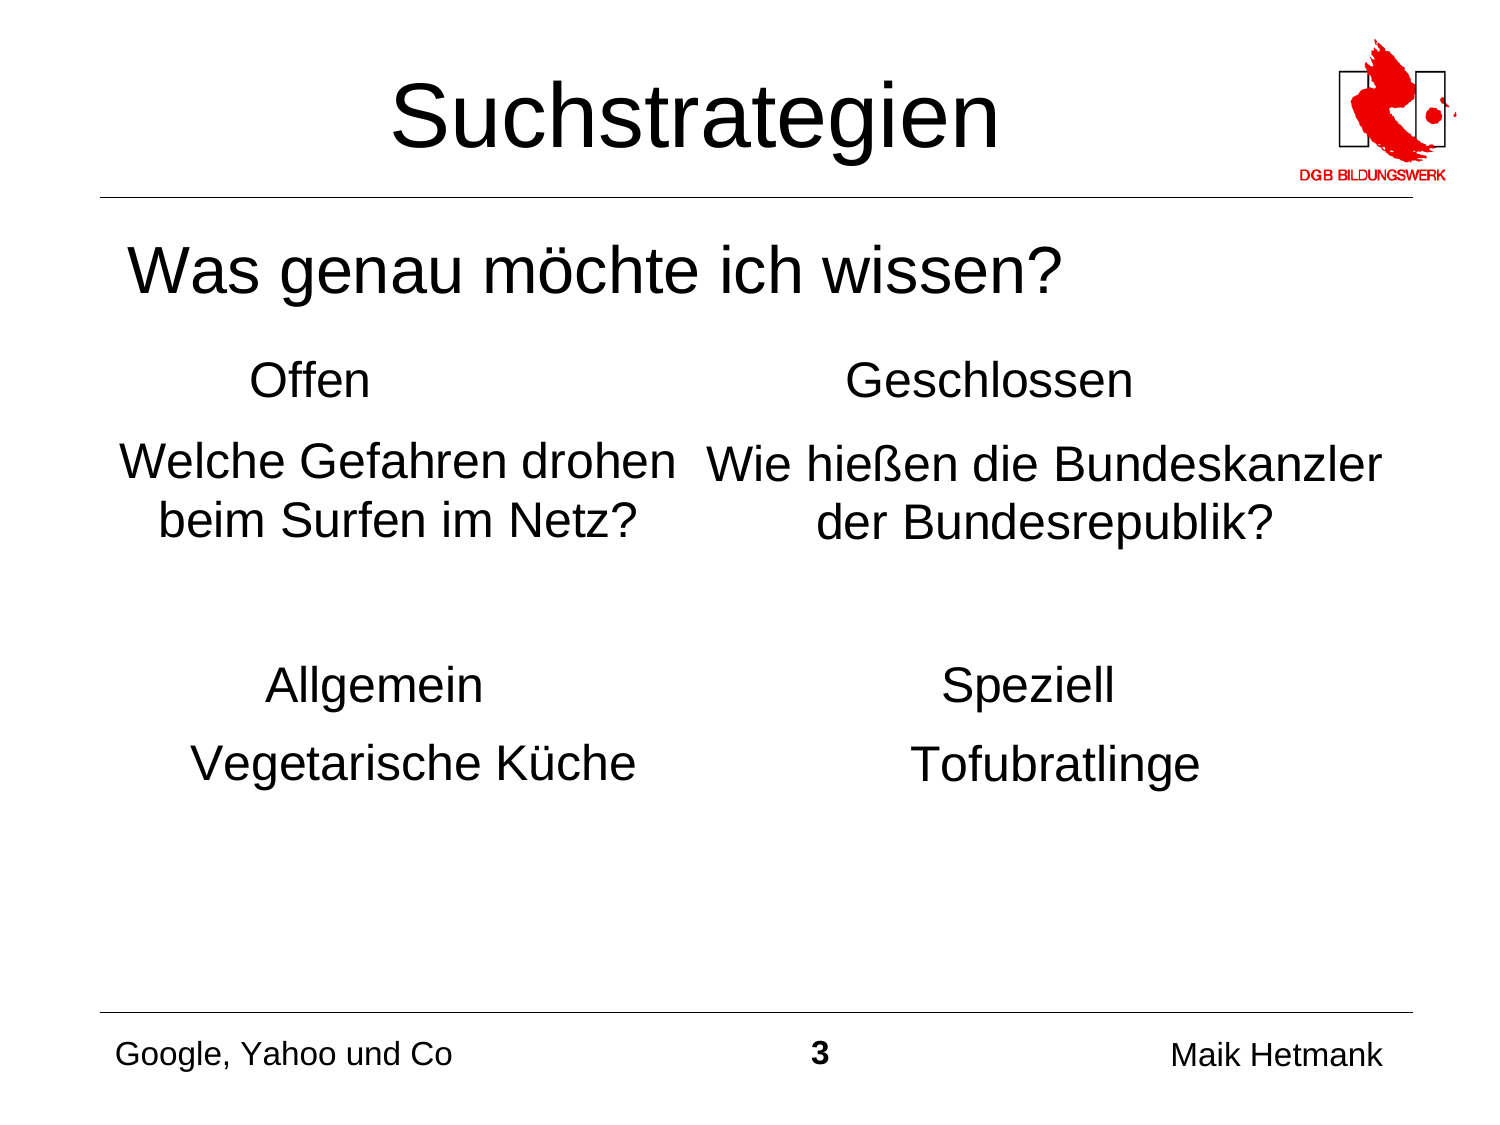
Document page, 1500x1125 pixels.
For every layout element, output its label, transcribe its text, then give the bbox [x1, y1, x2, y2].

text_box Allgemein [265, 652, 618, 719]
text_box Tofubratlinge [910, 732, 1214, 798]
text_box Geschlossen [845, 348, 1255, 414]
text_box Vegetarische Küche [190, 732, 664, 806]
text_box Welche Gefahren drohen beim Surfen im Netz? [119, 431, 747, 546]
text_box Offen [249, 348, 498, 414]
text_box Speziell [941, 652, 1189, 719]
title Suchstrategien [87, 49, 1305, 175]
list Was genau möchte ich wissen? [112, 224, 1426, 324]
picture [1299, 37, 1457, 181]
text_box Wie hießen die Bundeskanzler der Bundesrepublik? [706, 433, 1391, 571]
